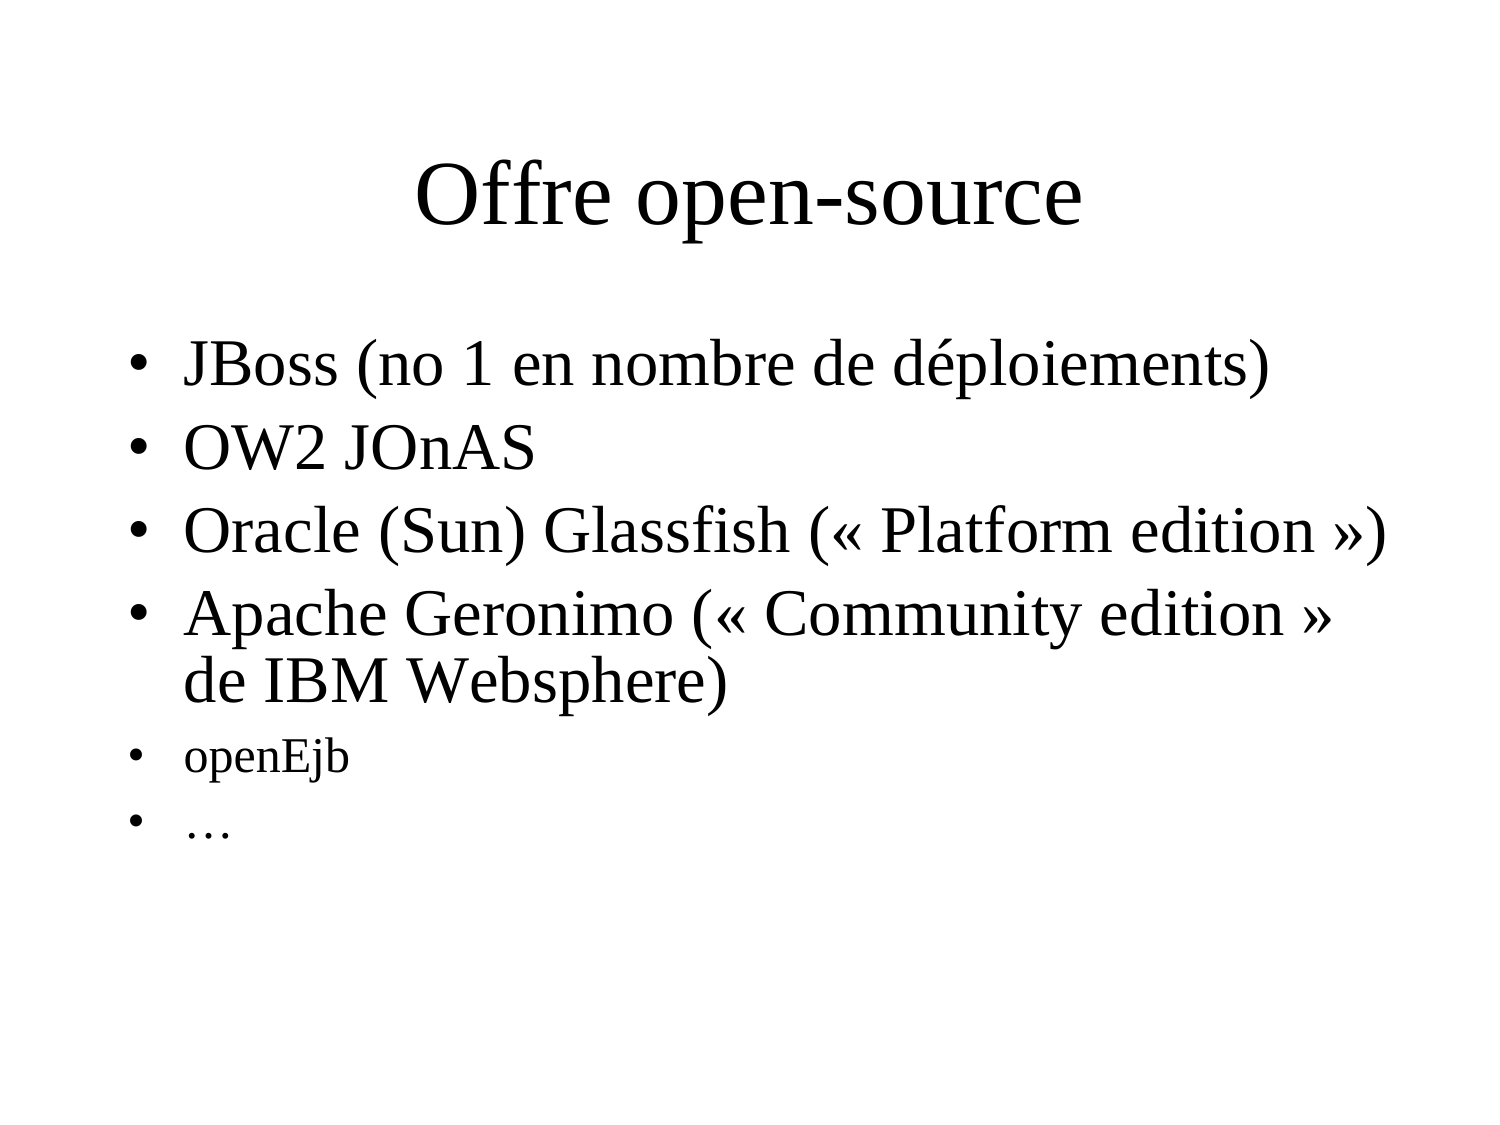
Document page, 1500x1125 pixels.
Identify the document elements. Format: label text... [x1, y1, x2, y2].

title Offre open-source [112, 99, 1388, 288]
list JBoss (no 1 en nombre de déploiements) OW2 JOnAS Oracle (Sun) Glassfish (« Platform edition ») Apache Geronimo (« Community edition » de IBM Websphere) openEjb … [112, 324, 1418, 1001]
